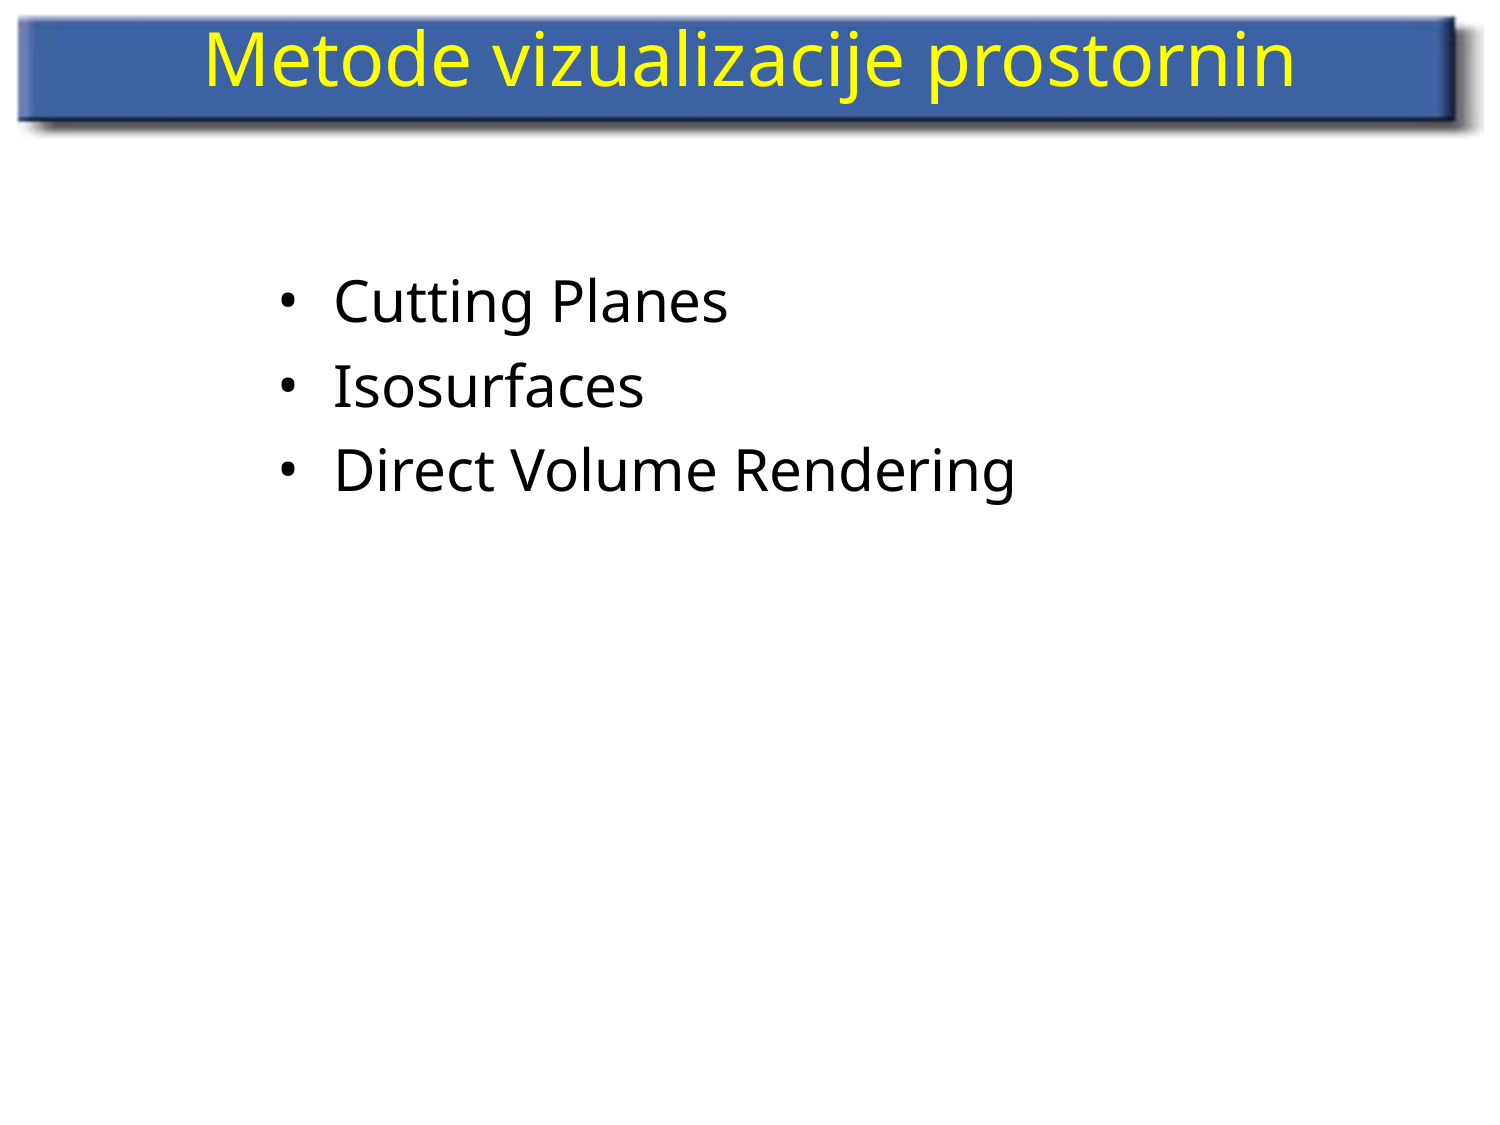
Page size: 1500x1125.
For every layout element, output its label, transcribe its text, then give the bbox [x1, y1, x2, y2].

picture [16, 13, 1484, 141]
list Cutting Planes Isosurfaces Direct Volume Rendering [262, 256, 1313, 515]
title Metode vizualizacije prostornin [112, 4, 1388, 110]
